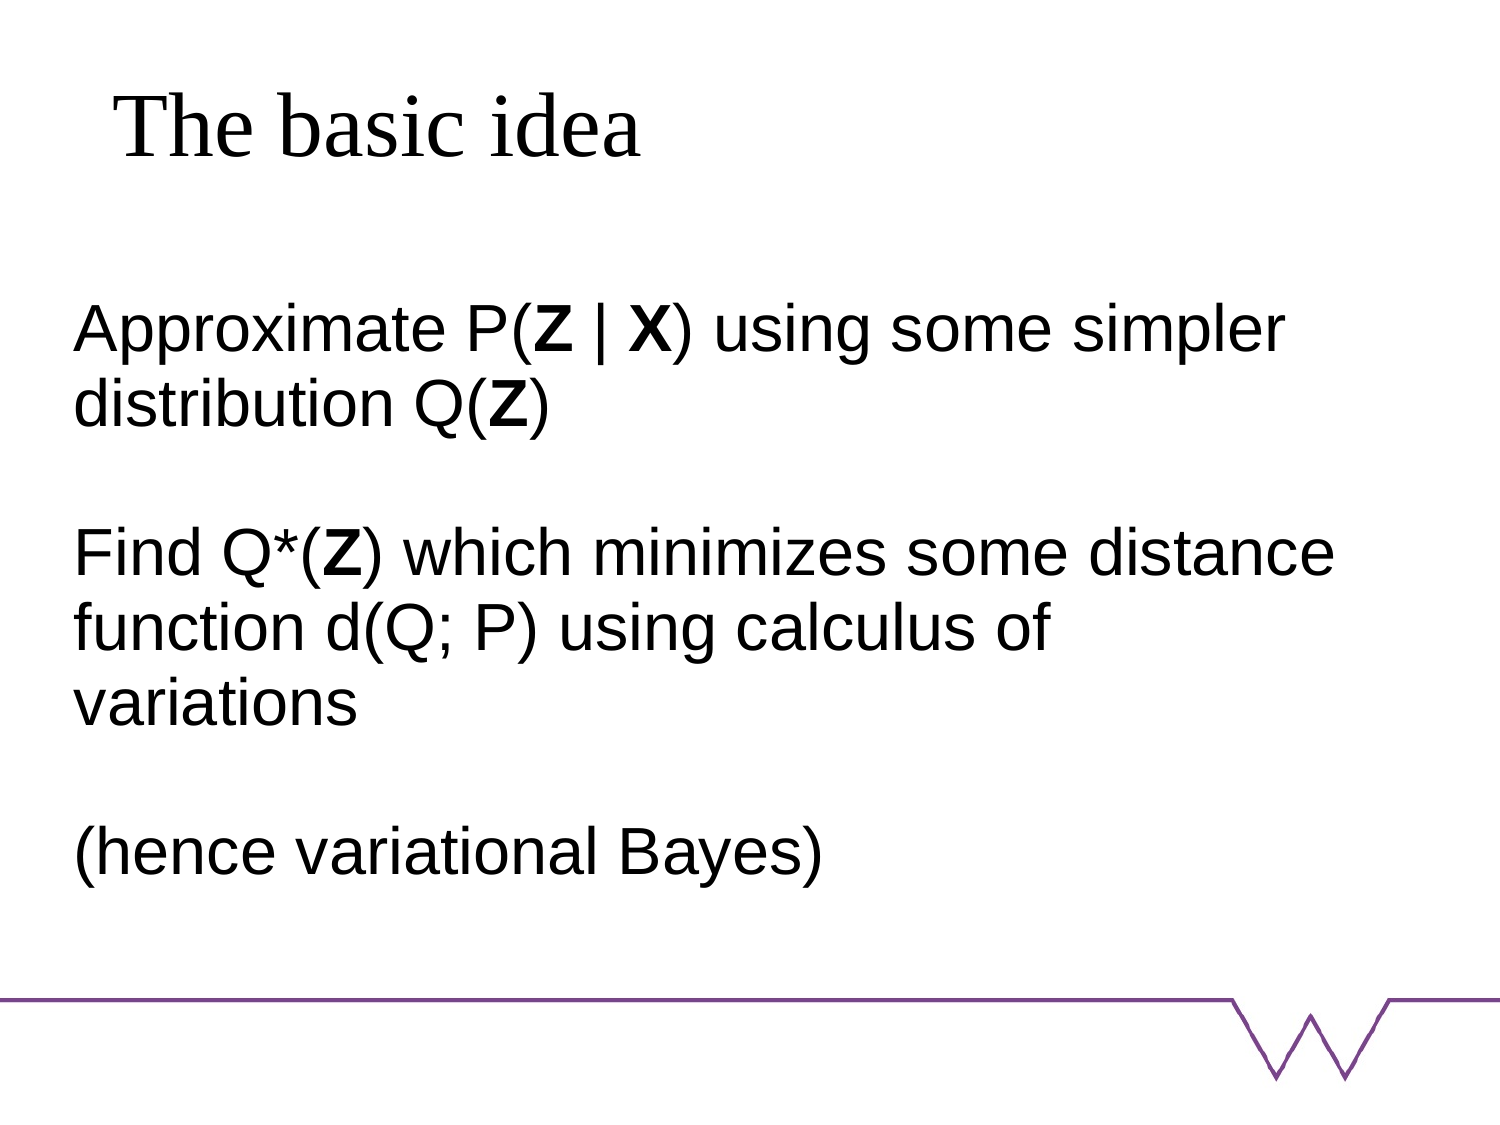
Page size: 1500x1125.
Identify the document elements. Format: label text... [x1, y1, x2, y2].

title The basic idea [112, 37, 1388, 213]
text_box Approximate P(Z | X) using some simpler distribution Q(Z) Find Q*(Z) which minimizes some distance function d(Q; P) using calculus of variations (hence variational Bayes) [59, 283, 1371, 967]
picture [0, 905, 1500, 1125]
